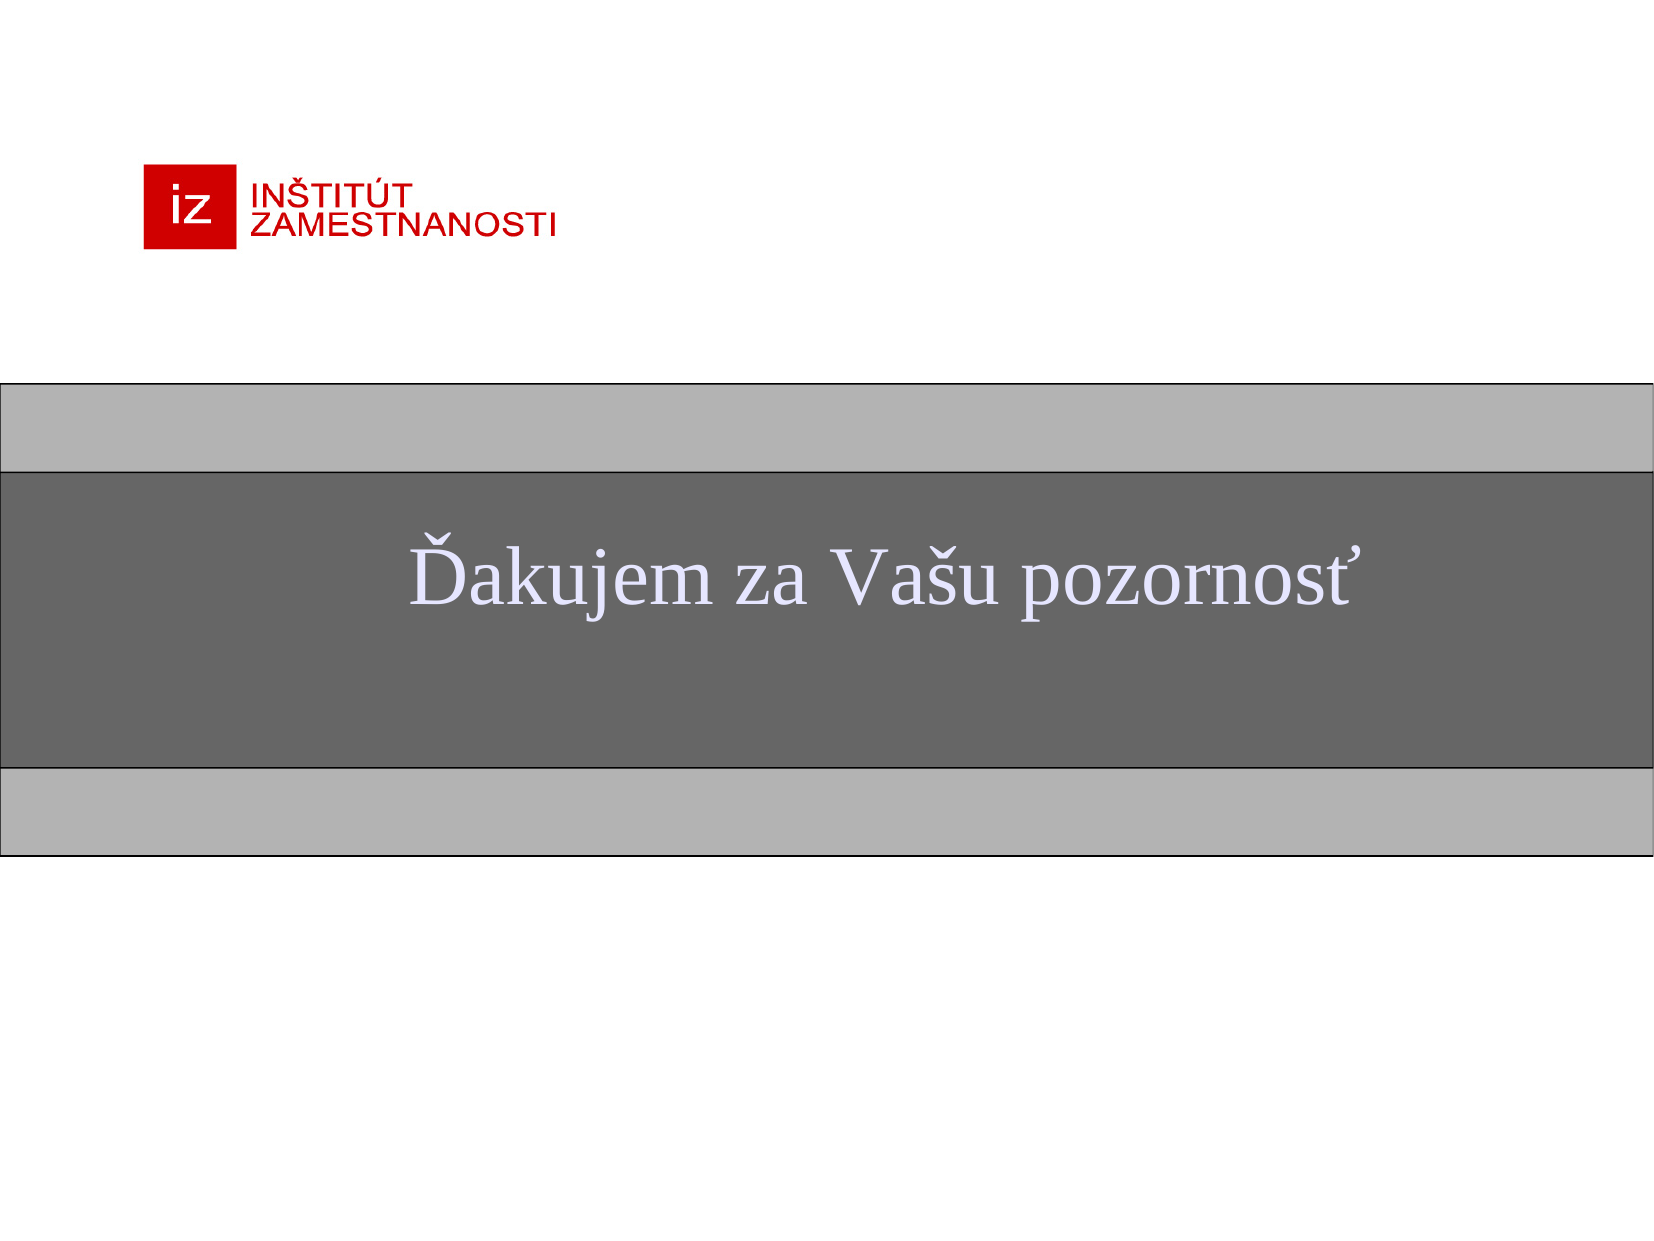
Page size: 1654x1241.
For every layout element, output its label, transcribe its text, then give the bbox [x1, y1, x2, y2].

text_box [0, 768, 1654, 857]
picture [92, 89, 605, 320]
text_box Ďakujem za Vašu pozornosť [0, 472, 1654, 768]
text_box [0, 383, 1654, 472]
